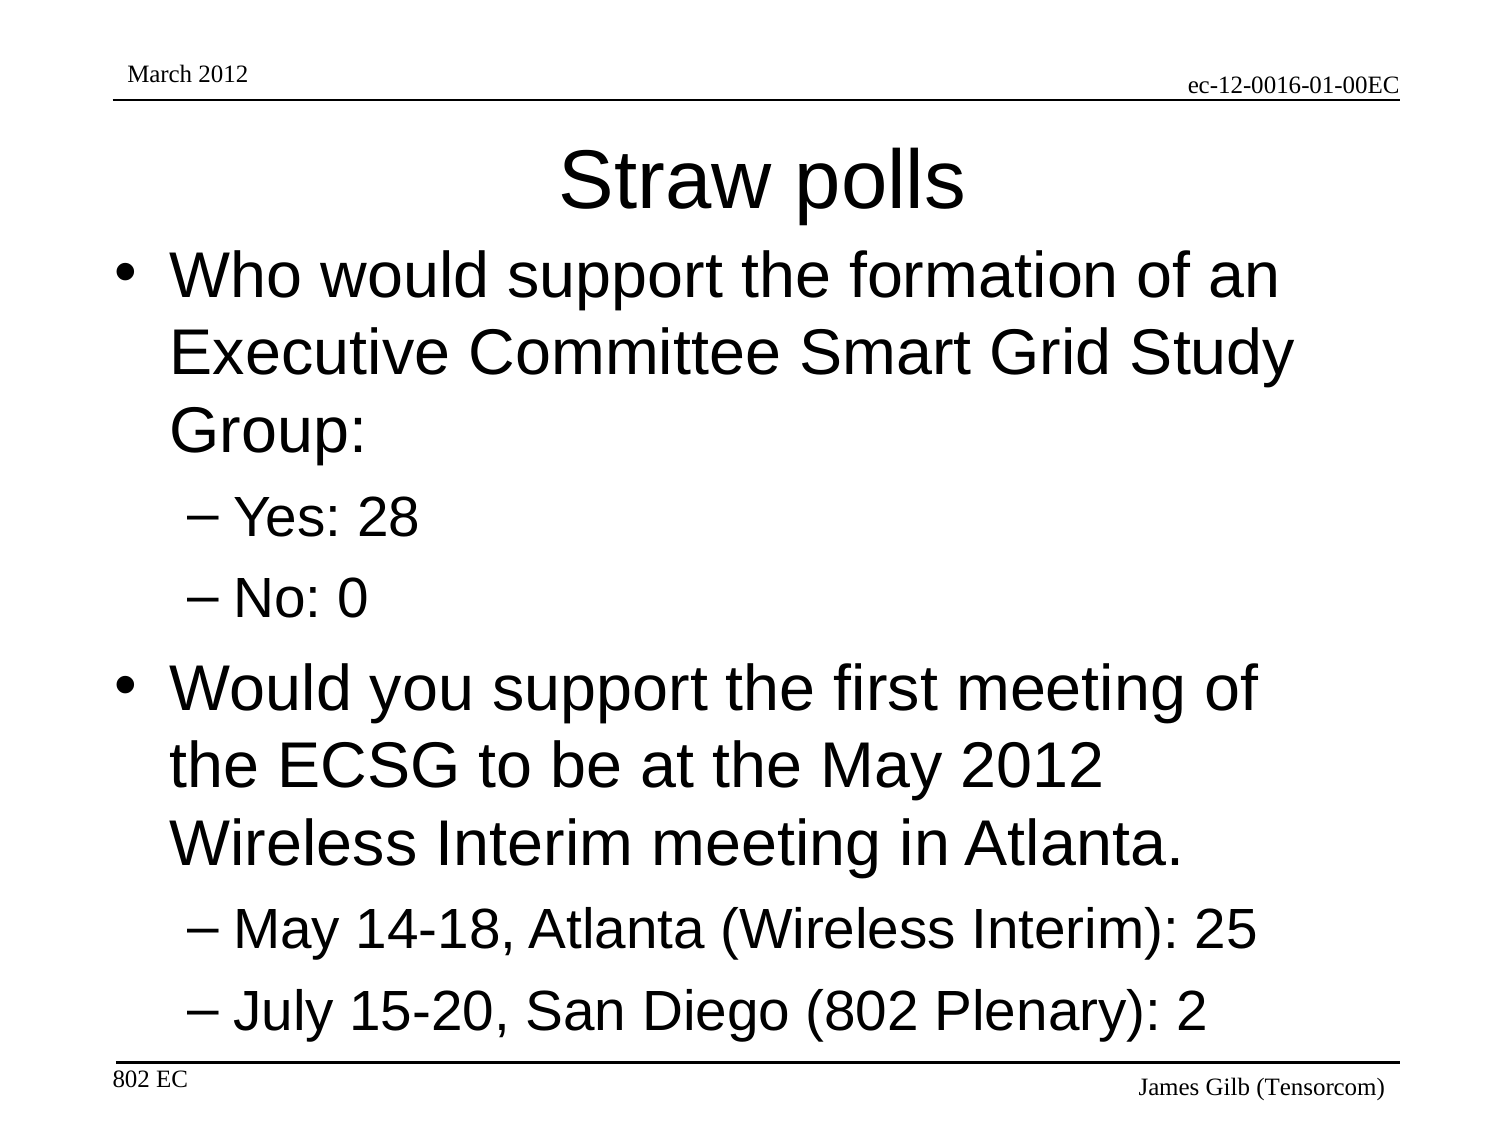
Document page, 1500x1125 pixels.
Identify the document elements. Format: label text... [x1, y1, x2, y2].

list Who would support the formation of an Executive Committee Smart Grid Study Group: Yes: 28 No: 0 Would you support the first meeting of the ECSG to be at the May 2012 Wireless Interim meeting in Atlanta. May 14-18, Atlanta (Wireless Interim): 25 July 15-20, San Diego (802 Plenary): 2 [99, 224, 1375, 1051]
title Straw polls [125, 112, 1401, 238]
